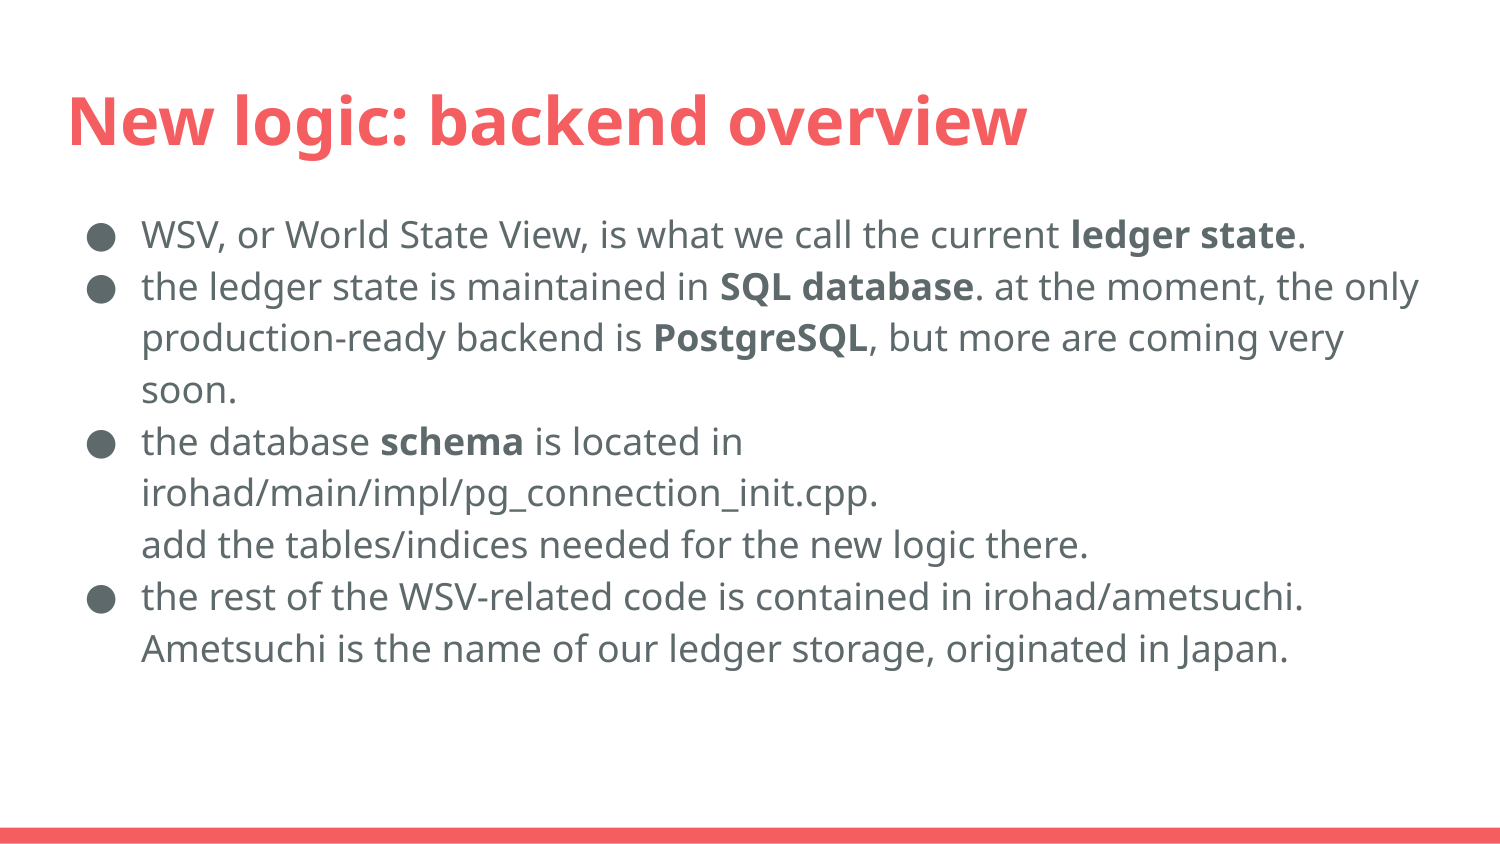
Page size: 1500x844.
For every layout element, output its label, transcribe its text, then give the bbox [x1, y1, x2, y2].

title New logic: backend overview [51, 64, 1449, 167]
list WSV, or World State View, is what we call the current ledger state. the ledger state is maintained in SQL database. at the moment, the only production-ready backend is PostgreSQL, but more are coming very soon. the database schema is located in irohad/main/impl/pg_connection_init.cpp. add the tables/indices needed for the new logic there. the rest of the WSV-related code is contained in irohad/ametsuchi. Ametsuchi is the name of our ledger storage, originated in Japan. [51, 189, 1449, 750]
